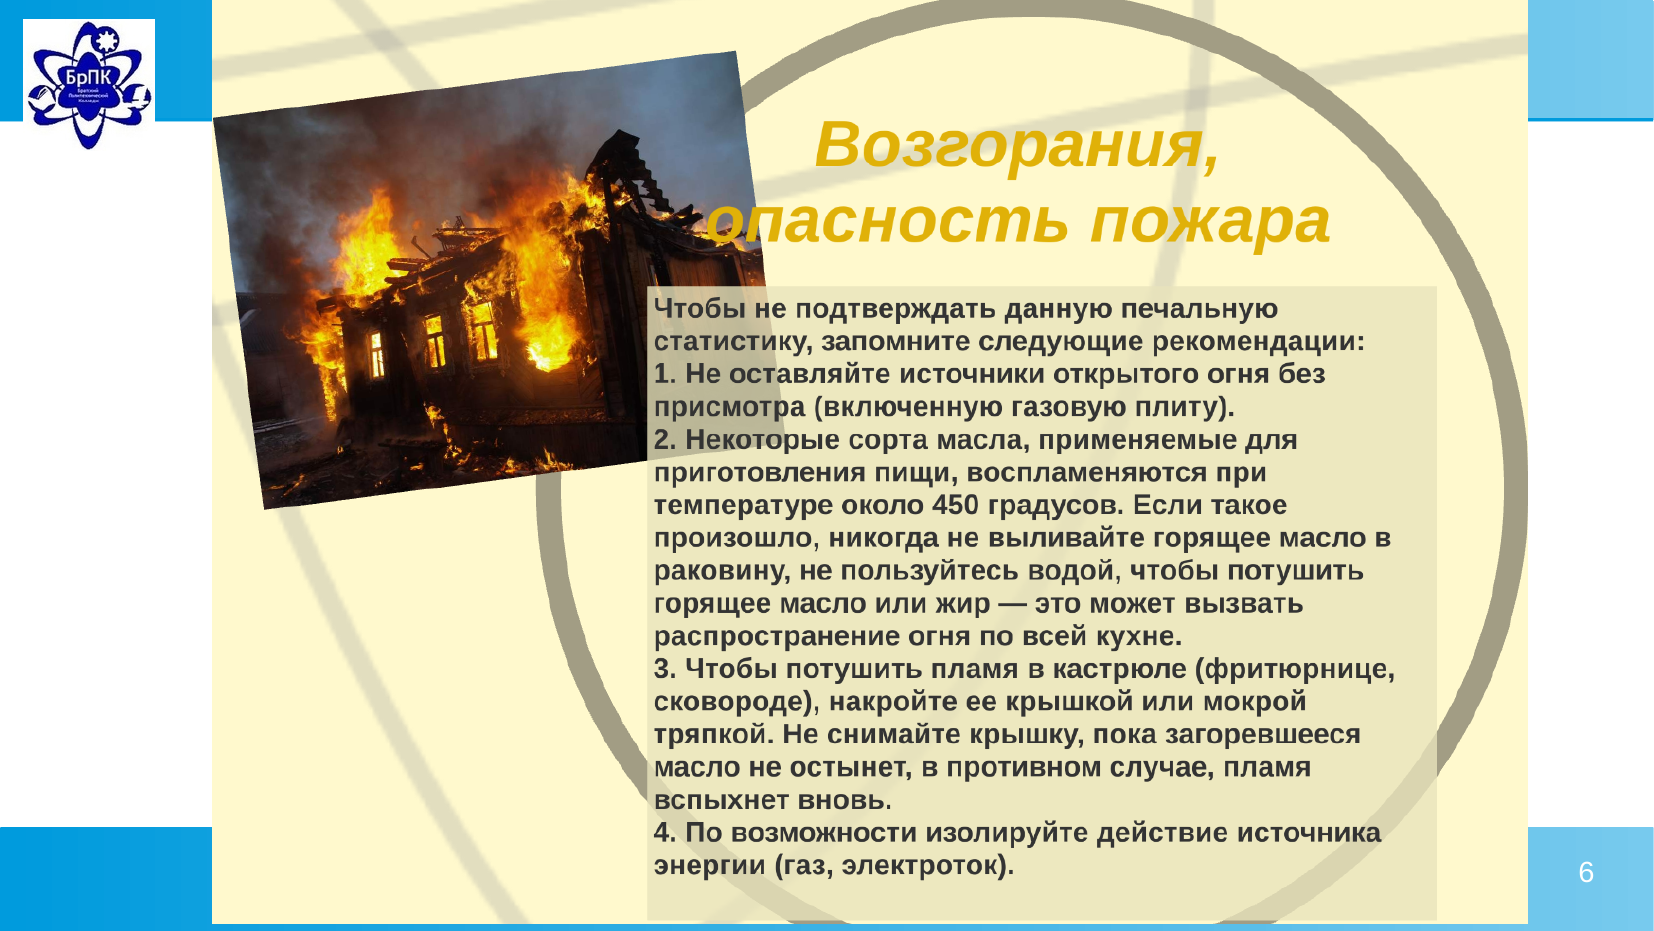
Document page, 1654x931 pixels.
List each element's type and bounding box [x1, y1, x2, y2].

picture [212, 0, 1528, 924]
picture [23, 20, 155, 151]
